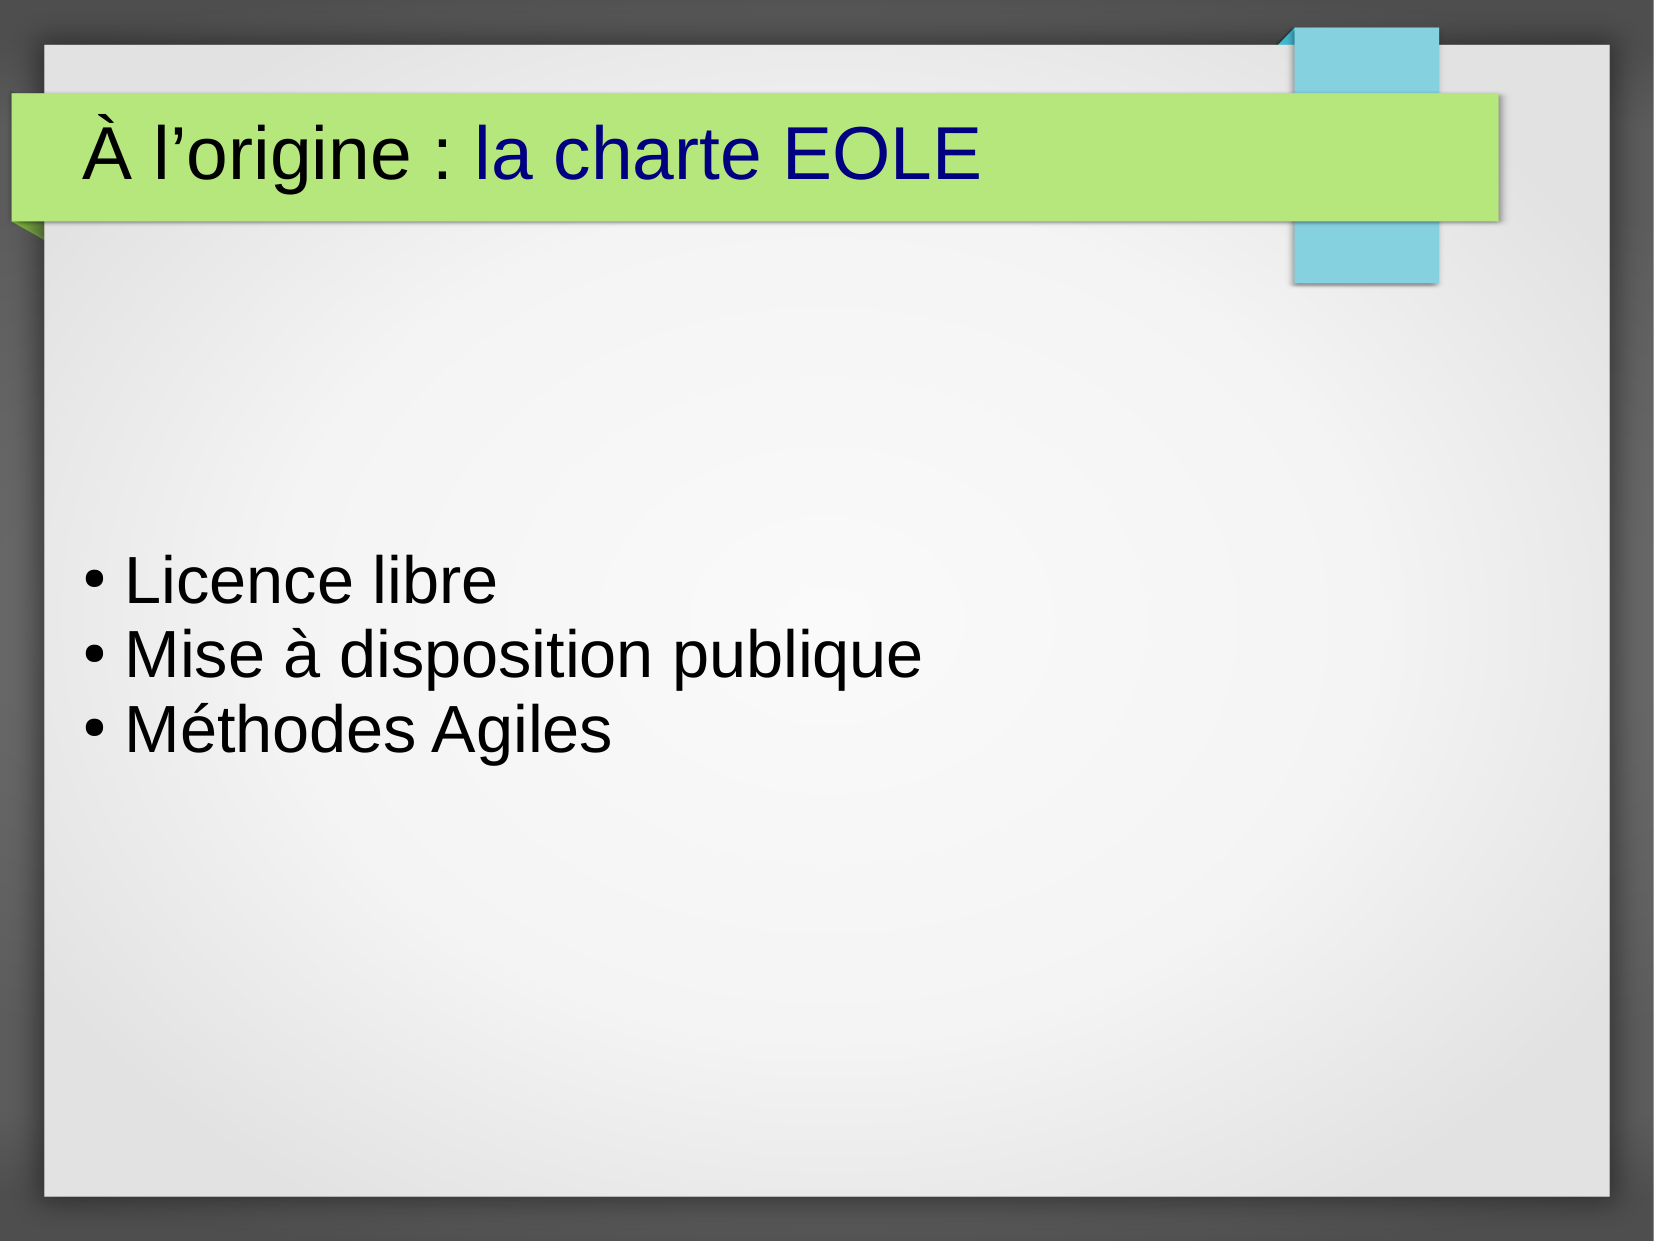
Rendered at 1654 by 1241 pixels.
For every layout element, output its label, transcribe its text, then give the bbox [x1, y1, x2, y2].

title À l’origine : la charte EOLE [82, 94, 1264, 213]
picture [0, 0, 1654, 1241]
subtitle Licence libre Mise à disposition publique Méthodes Agiles [82, 295, 1571, 1015]
